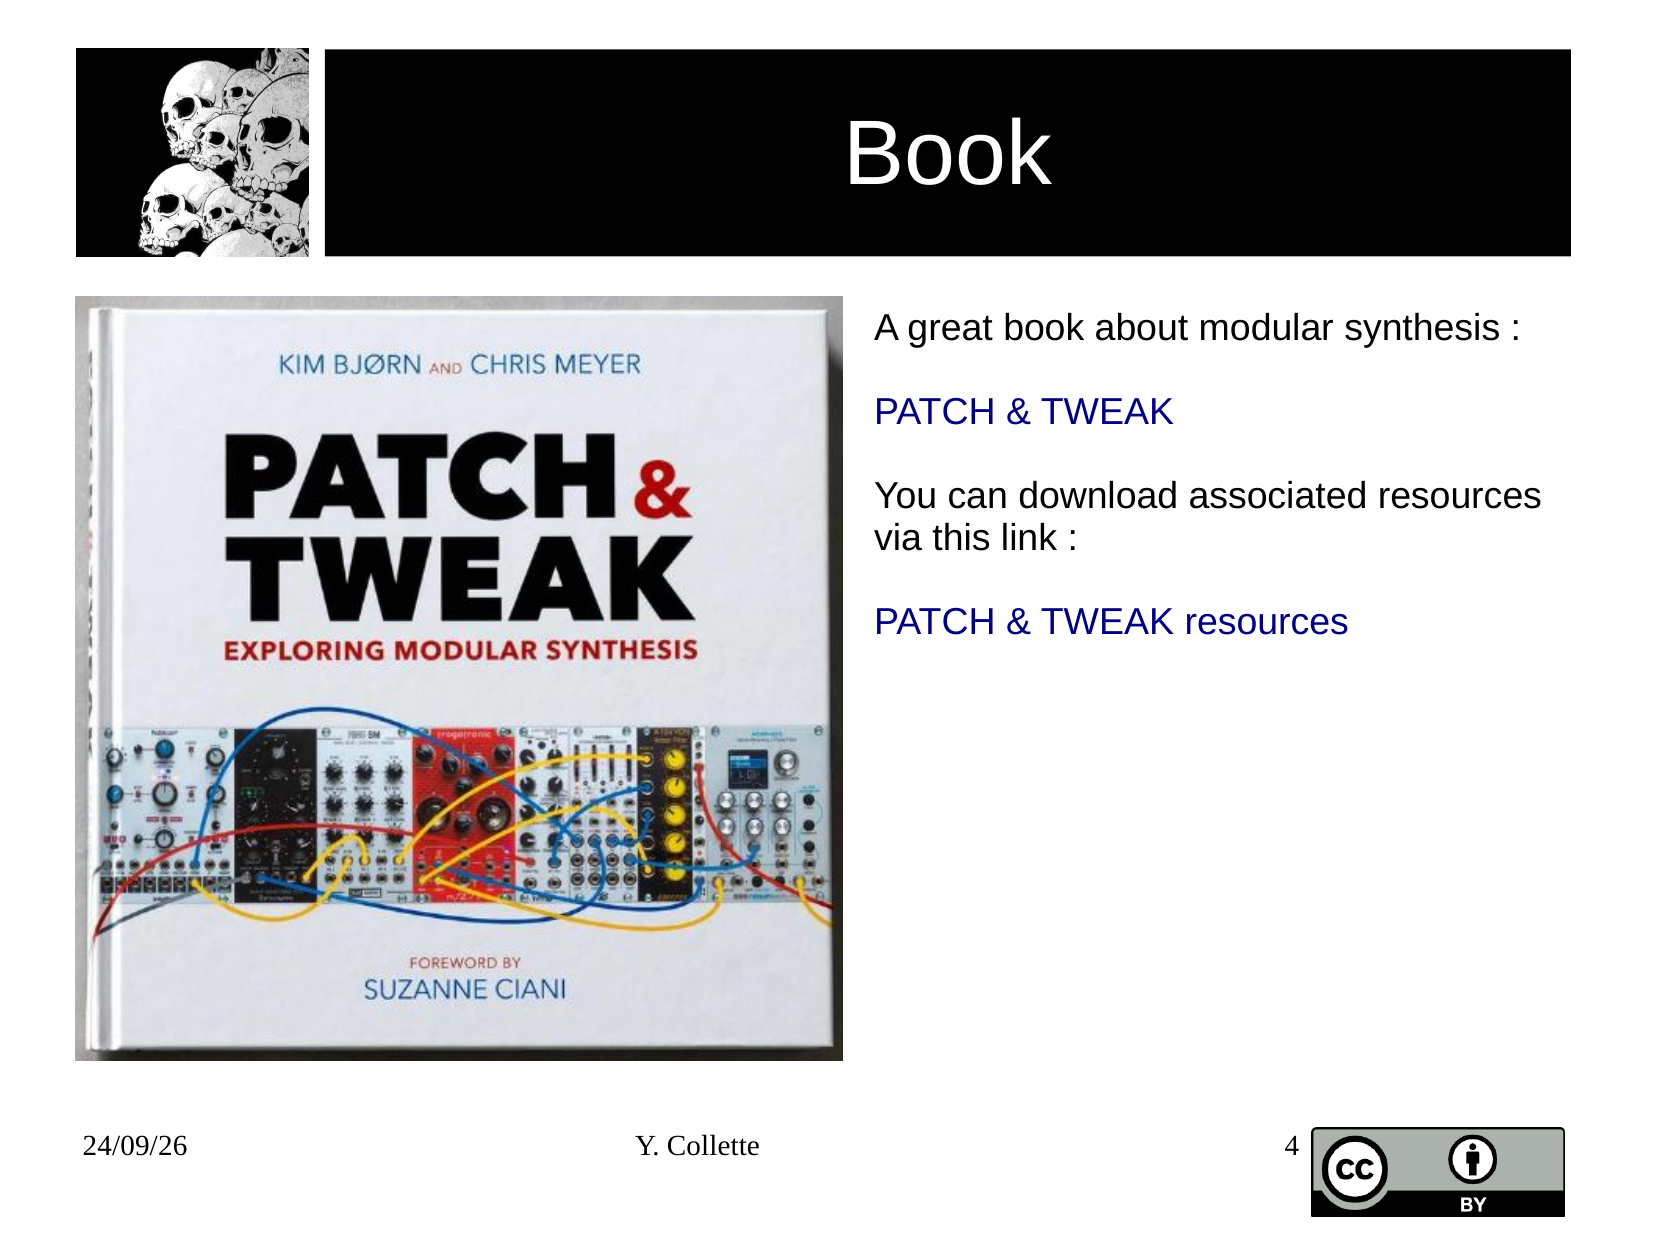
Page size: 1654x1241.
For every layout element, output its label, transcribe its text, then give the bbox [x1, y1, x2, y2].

picture [75, 296, 843, 1061]
picture [76, 48, 309, 257]
picture [1311, 1127, 1565, 1217]
text_box A great book about modular synthesis : PATCH & TWEAK You can download associated resources via this link : PATCH & TWEAK resources [859, 299, 1559, 651]
title Book [324, 49, 1571, 257]
